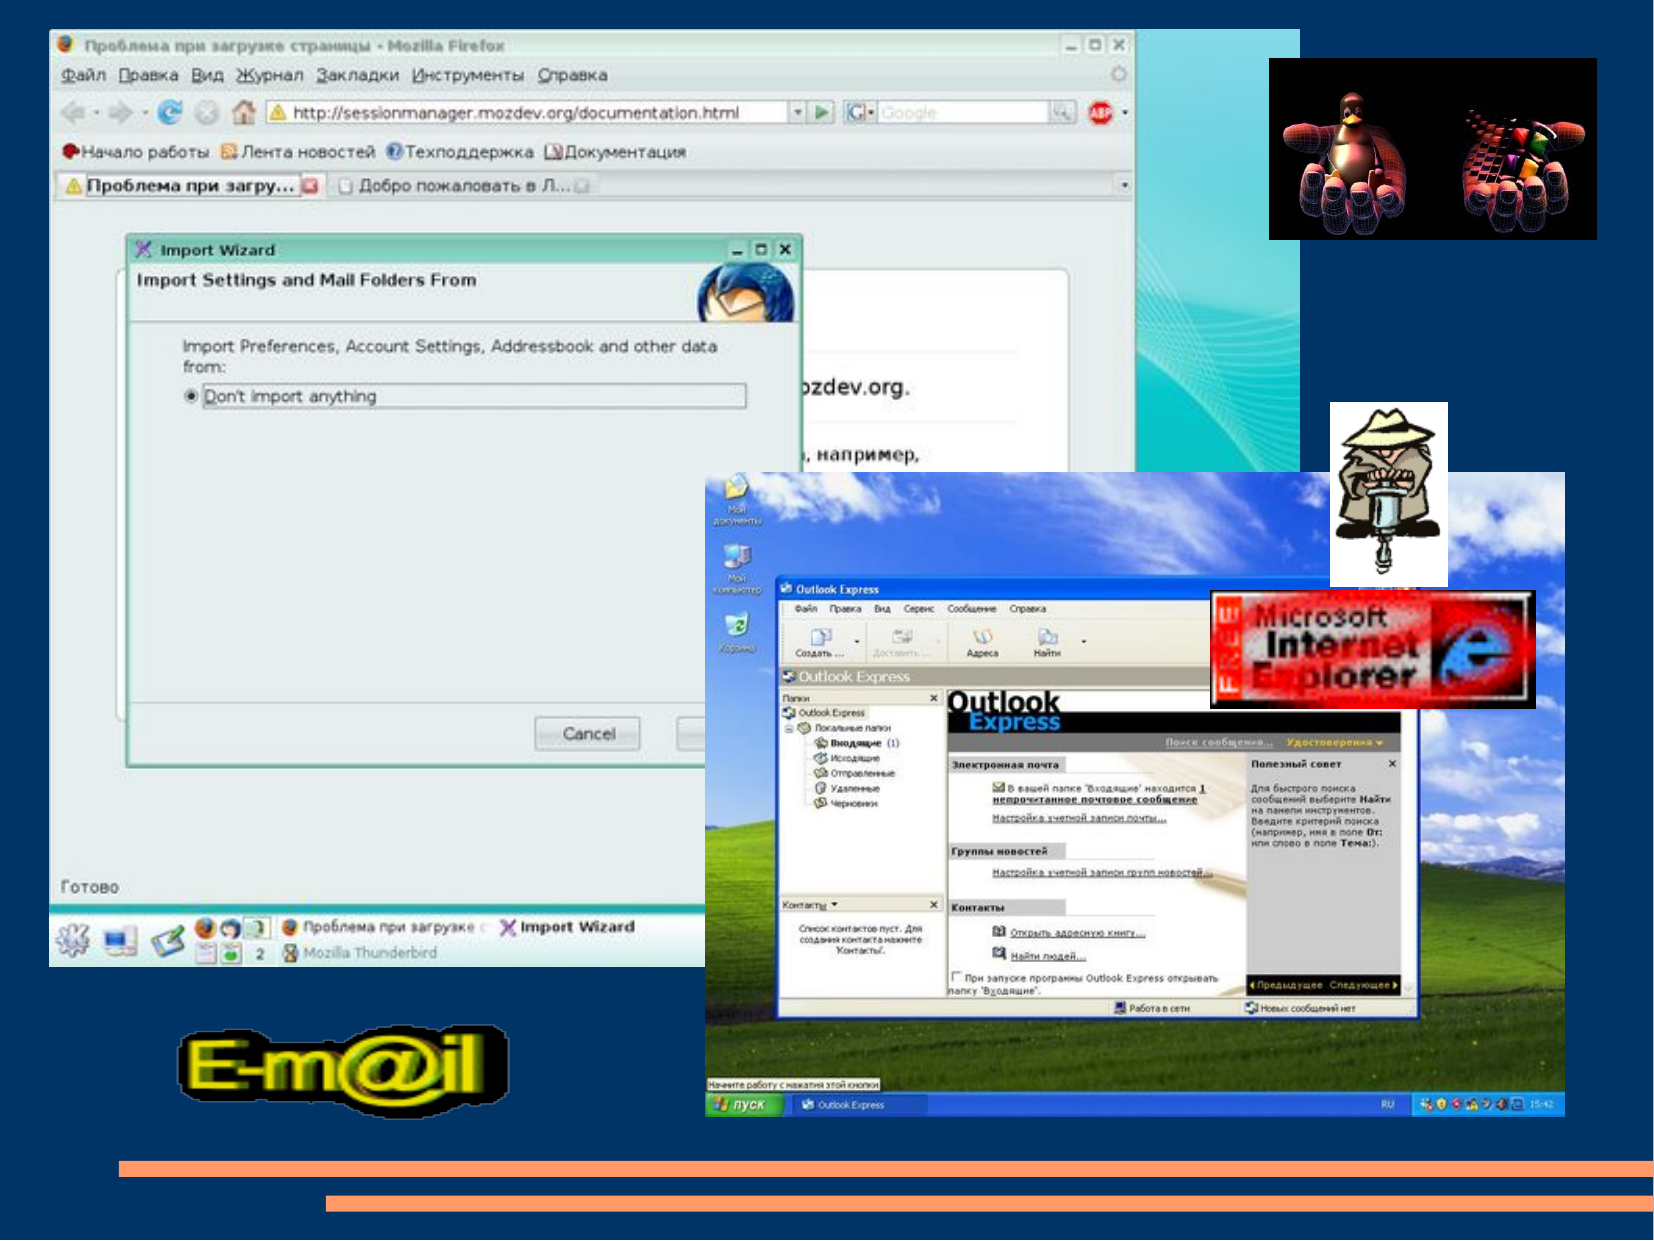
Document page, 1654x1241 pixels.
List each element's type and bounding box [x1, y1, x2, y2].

picture [147, 1019, 517, 1123]
picture [49, 29, 1597, 1117]
